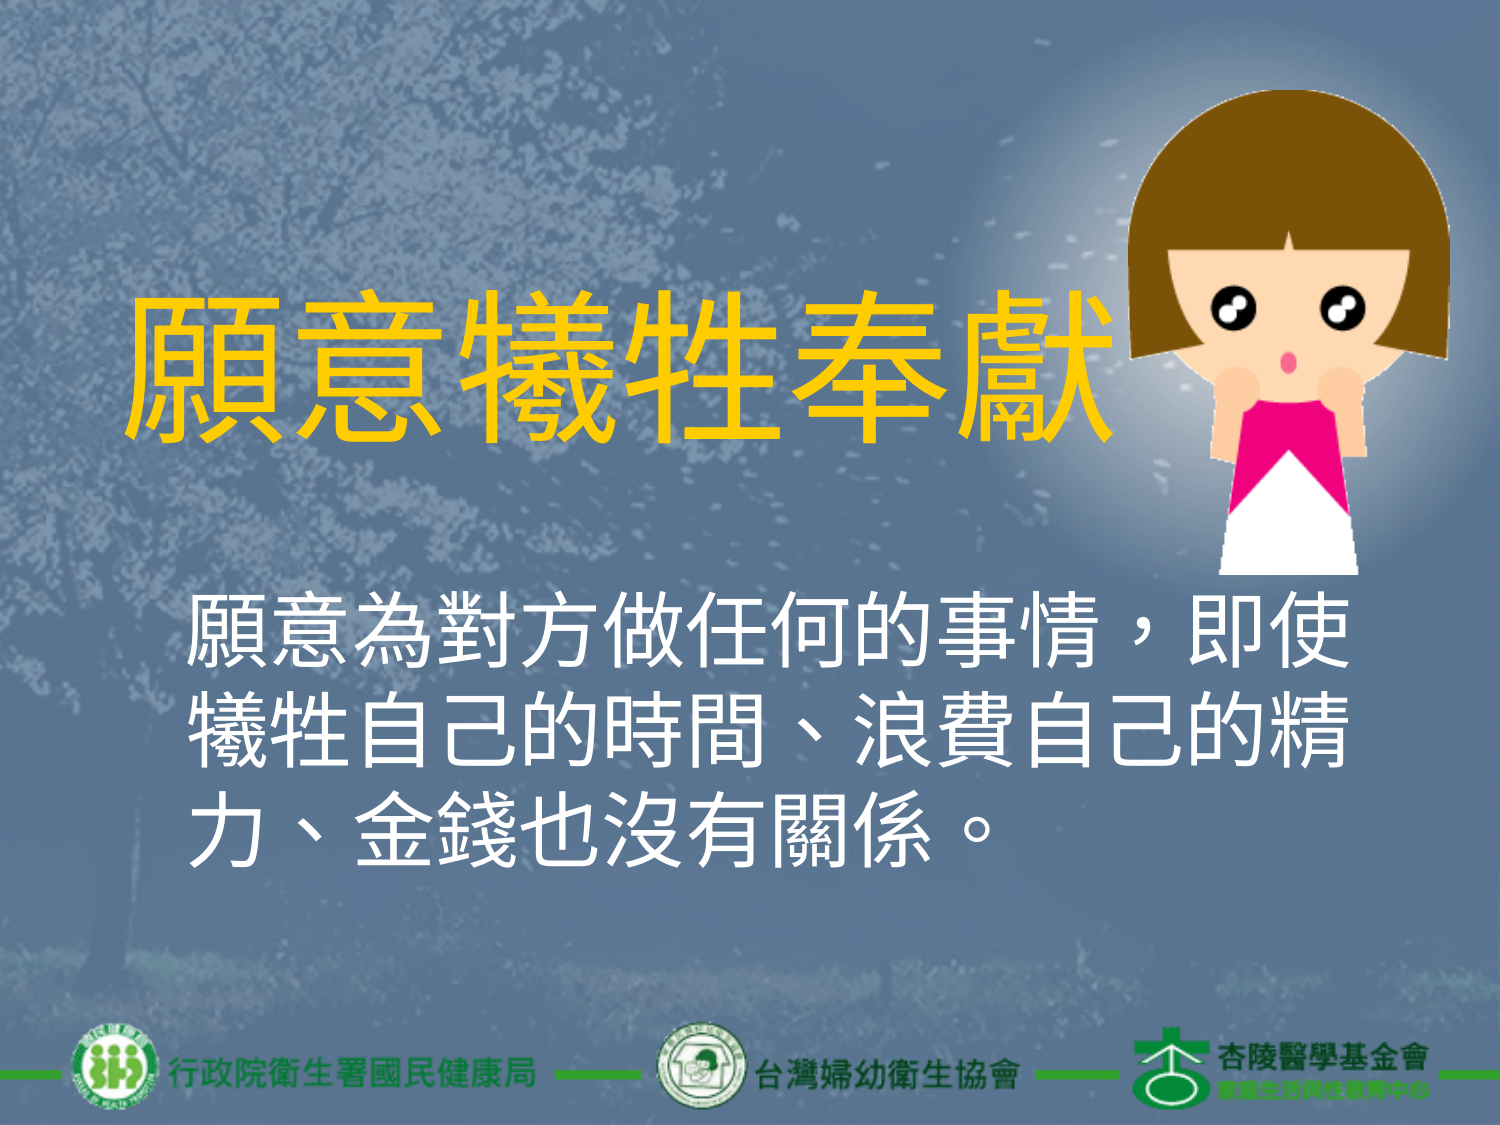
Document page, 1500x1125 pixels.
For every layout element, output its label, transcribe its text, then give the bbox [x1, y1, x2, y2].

subtitle 願意為對方做任何的事情，即使犧牲自己的時間、浪費自己的精力、金錢也沒有關係。 [171, 570, 1388, 929]
picture [0, 0, 1500, 1125]
title 願意犧牲奉獻 [76, 243, 1128, 485]
